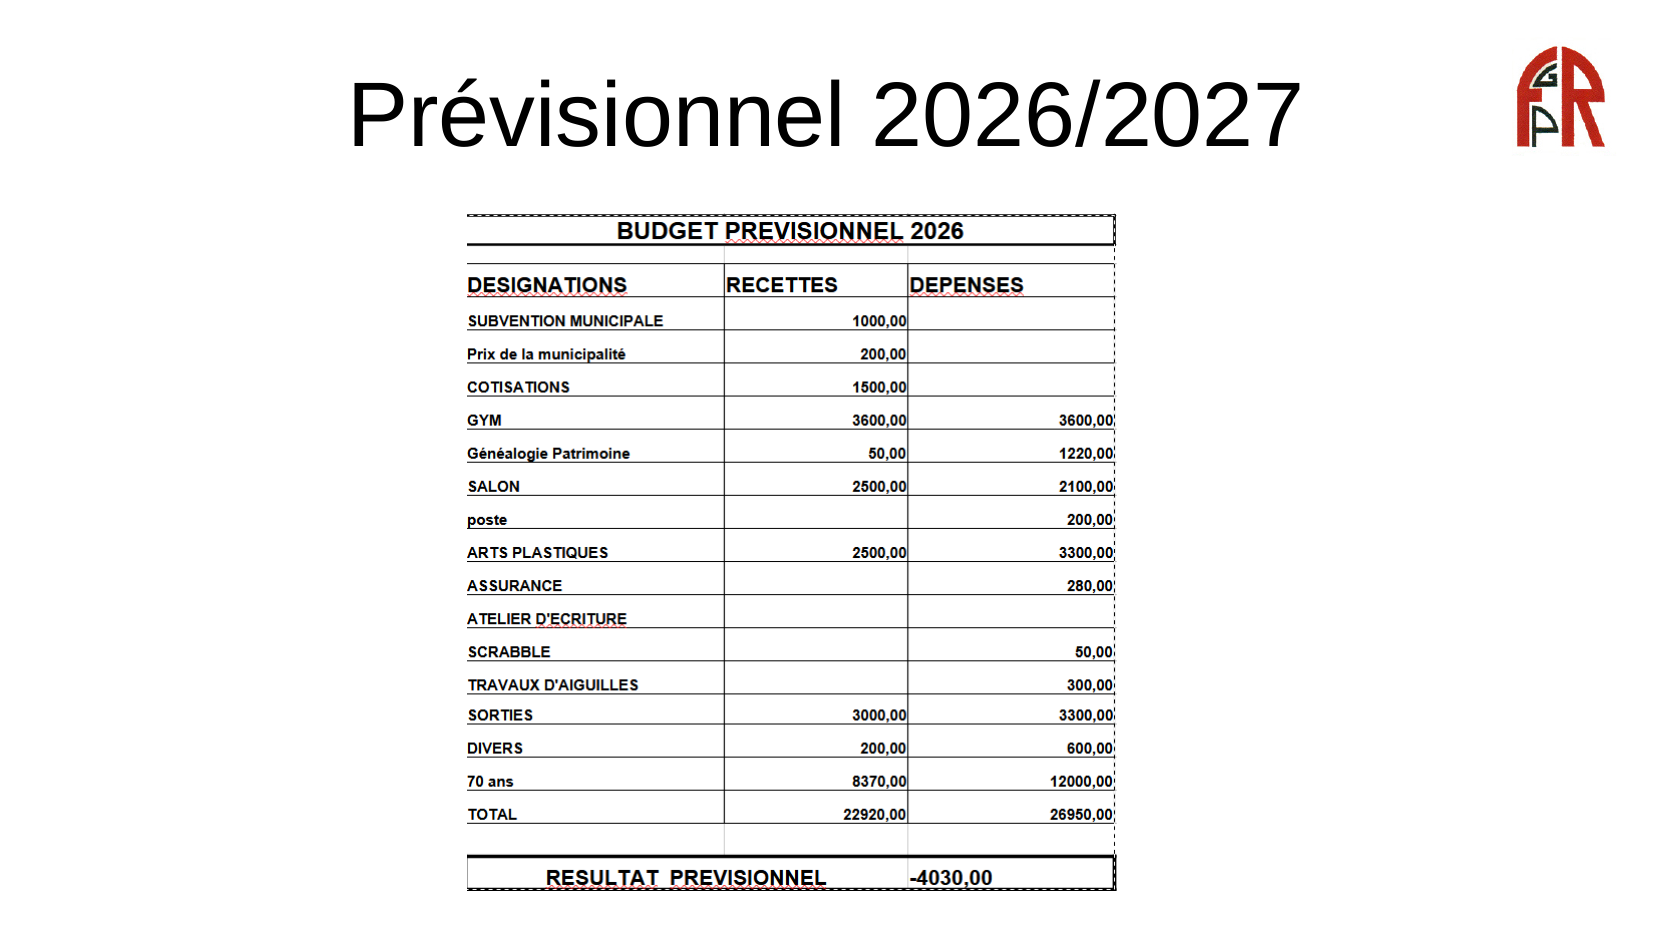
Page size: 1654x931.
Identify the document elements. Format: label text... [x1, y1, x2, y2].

picture [1506, 37, 1618, 156]
title Prévisionnel 2026/2027 [82, 37, 1571, 193]
picture [467, 213, 1117, 891]
